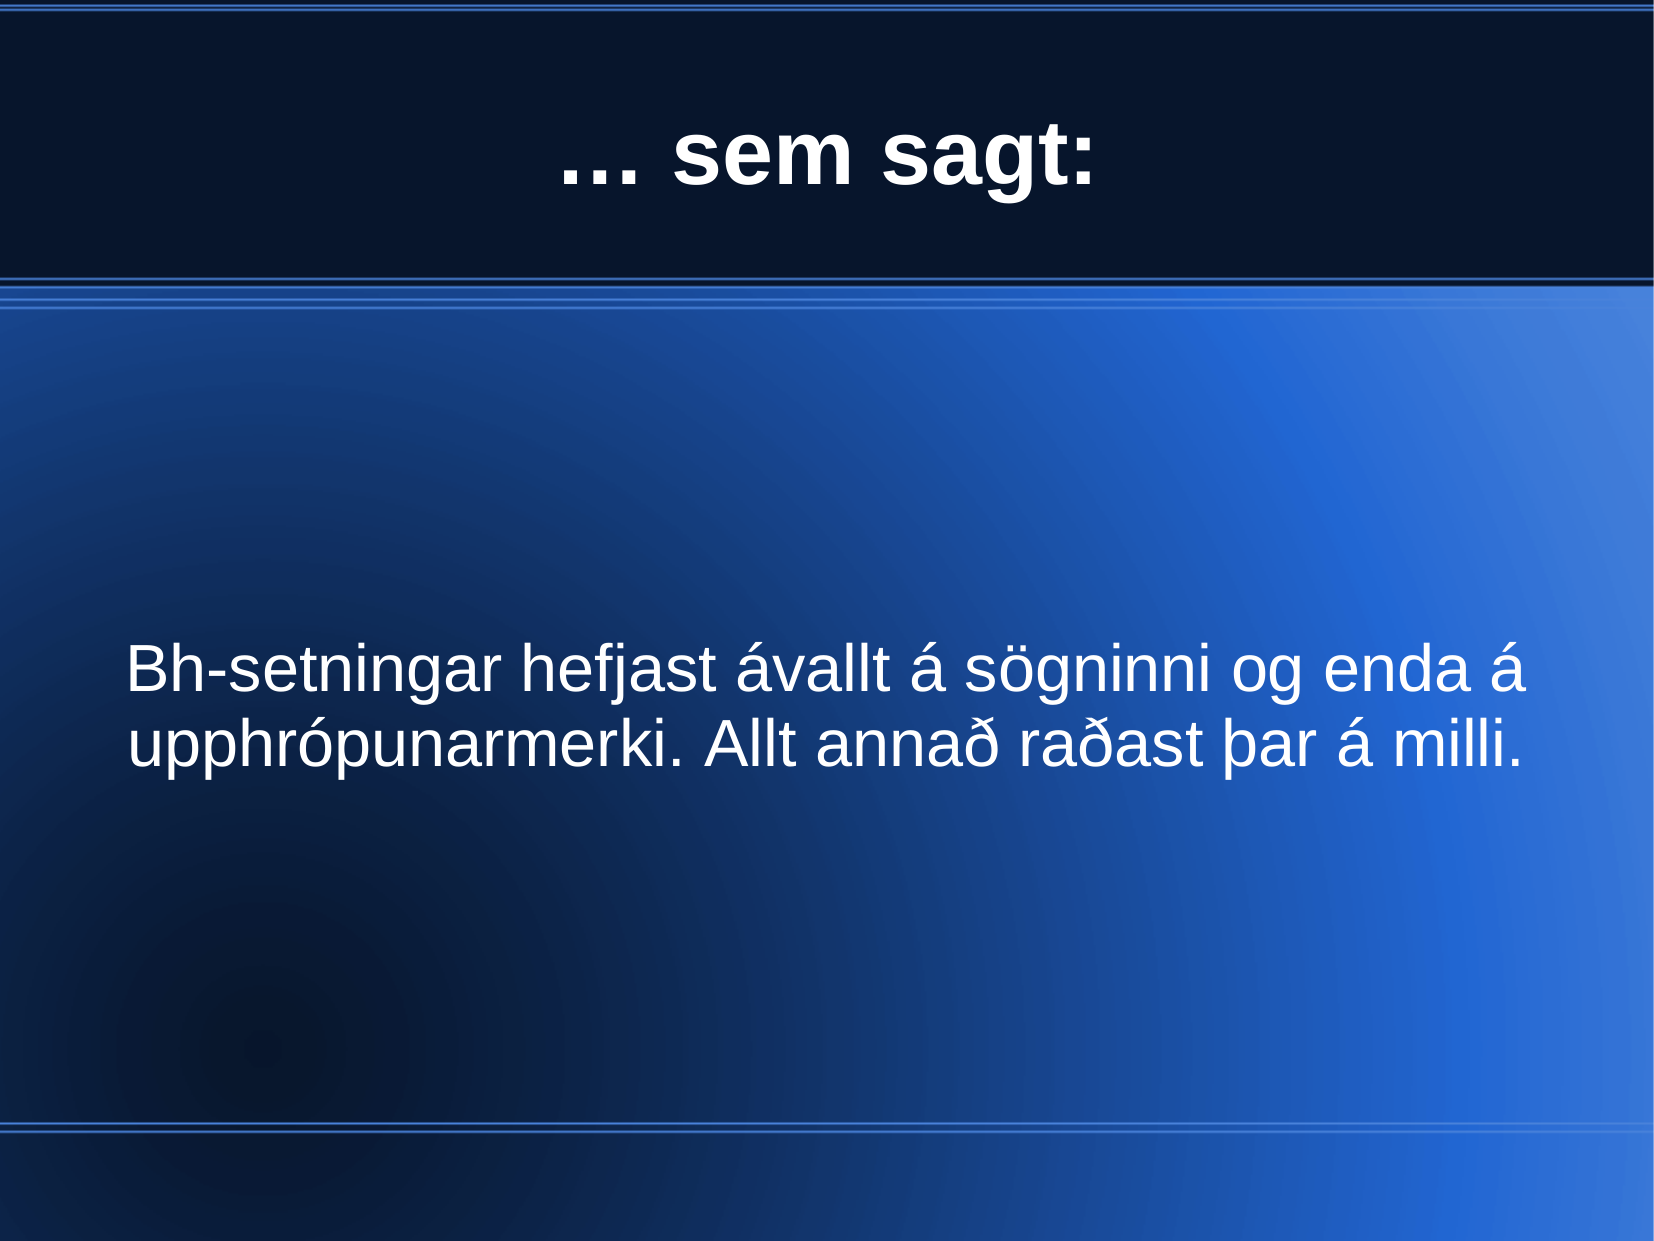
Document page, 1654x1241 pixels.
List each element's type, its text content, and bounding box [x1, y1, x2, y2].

title … sem sagt: [82, 56, 1571, 250]
picture [0, 0, 1654, 1241]
subtitle Bh-setningar hefjast ávallt á sögninni og enda á upphrópunarmerki. Allt annað raðast þar á milli. [82, 362, 1571, 1050]
